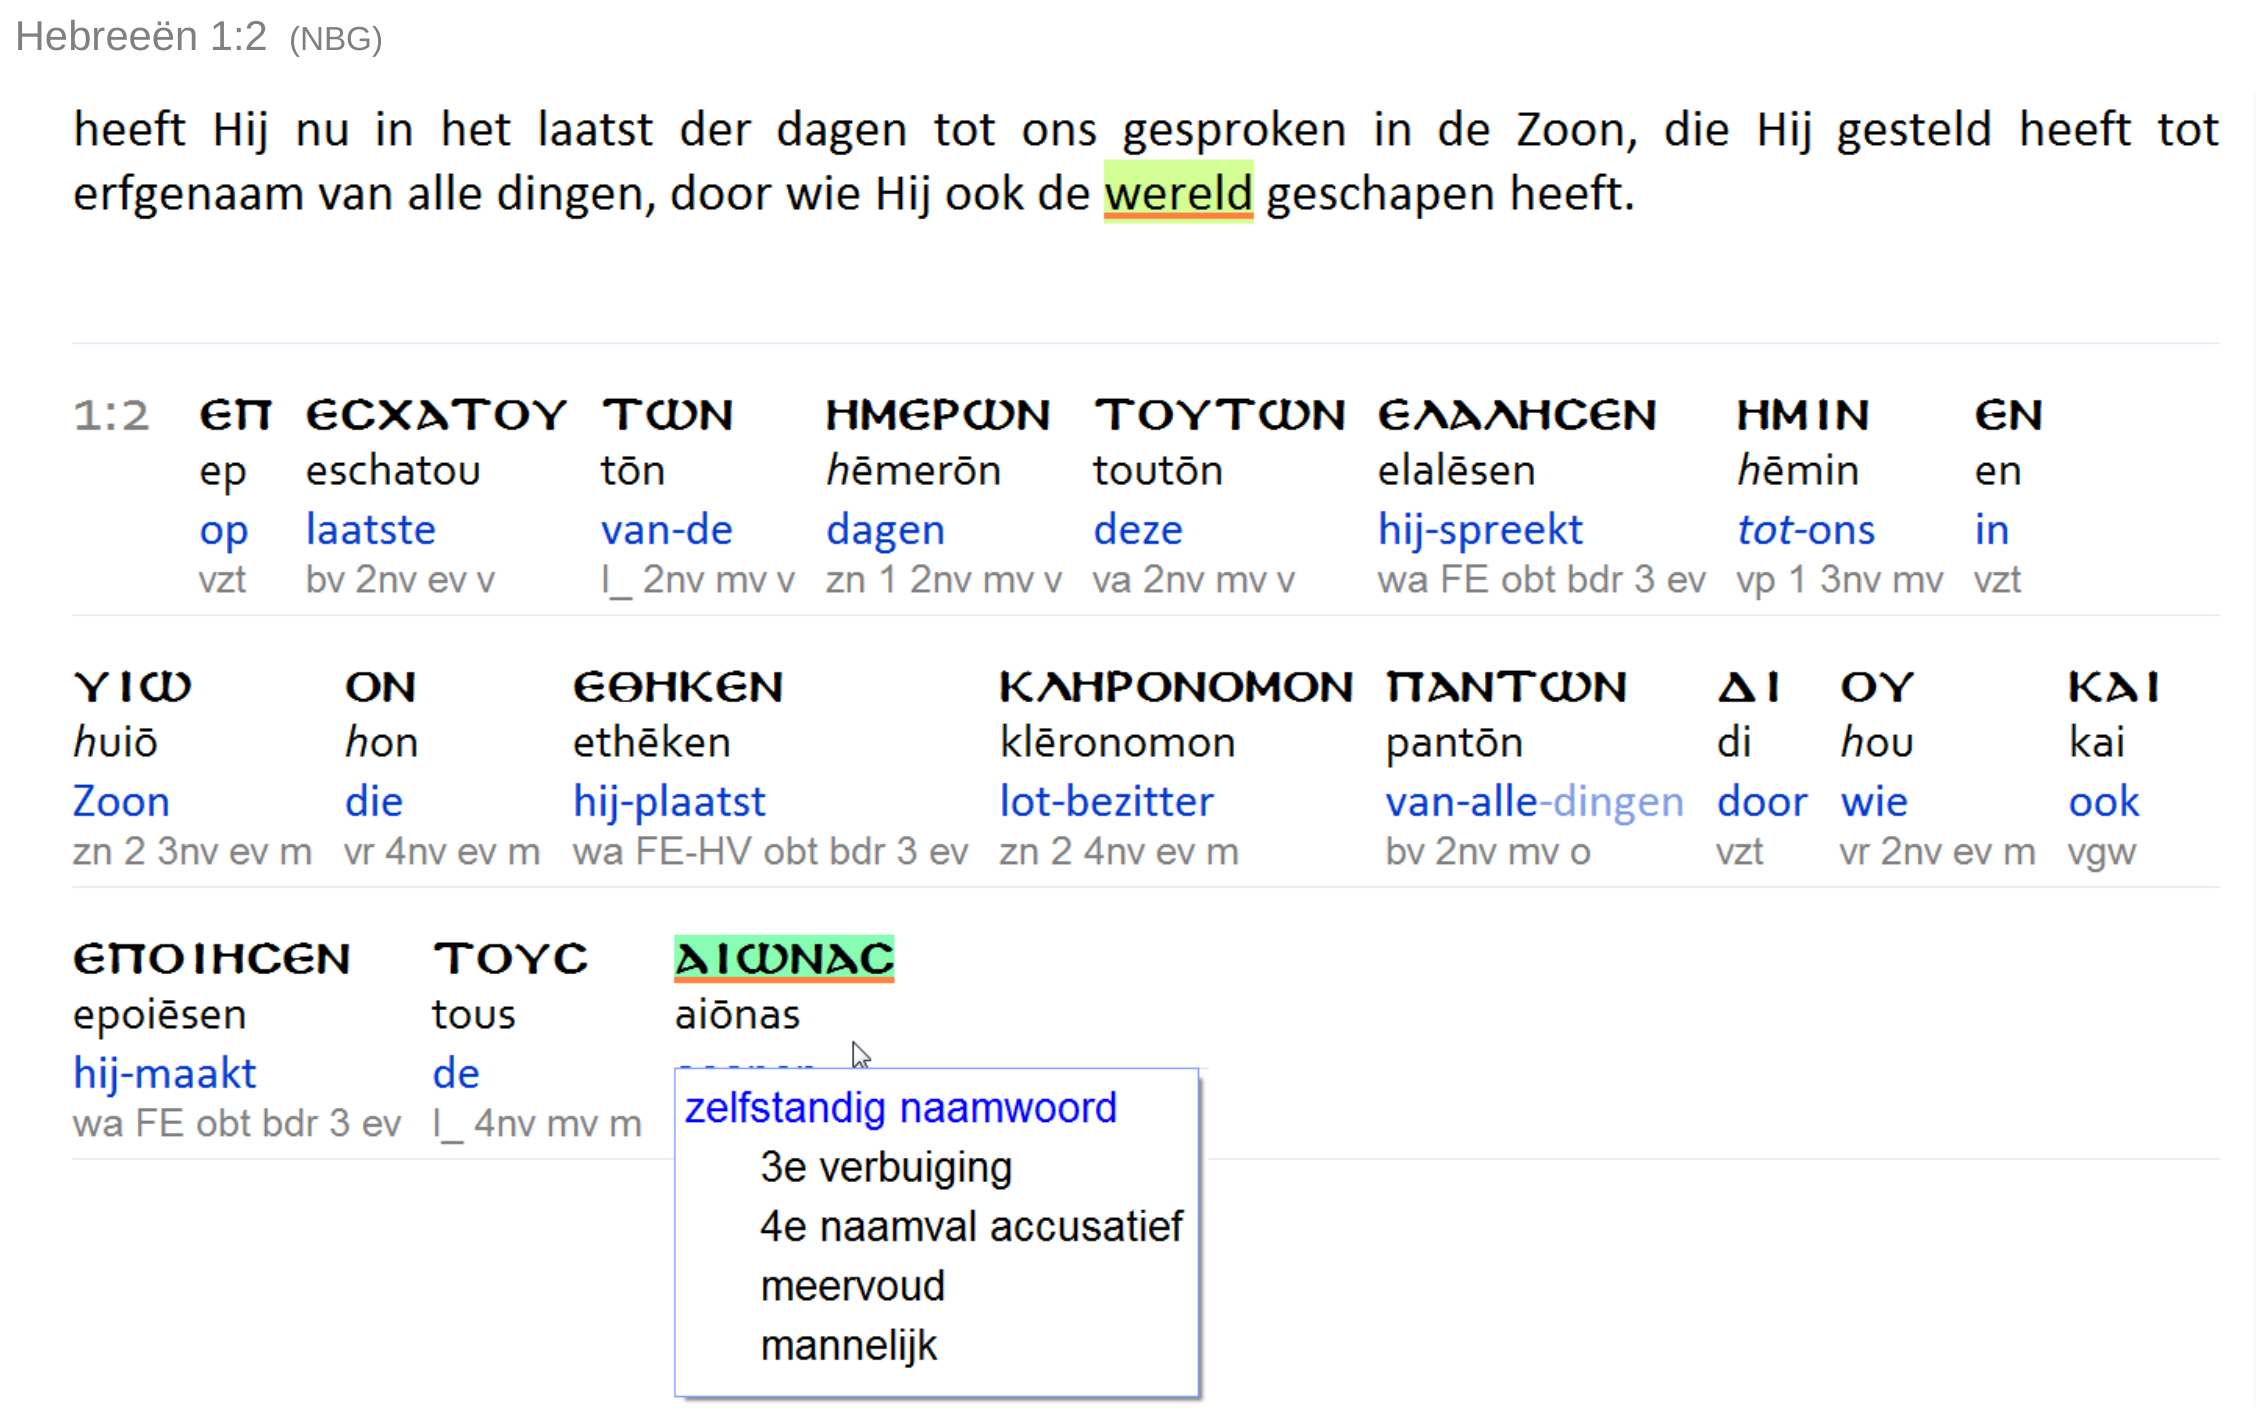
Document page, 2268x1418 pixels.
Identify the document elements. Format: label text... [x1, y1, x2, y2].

text_box Hebreeën 1:2 (NBG) [0, 5, 569, 69]
picture [4, 91, 2256, 1407]
